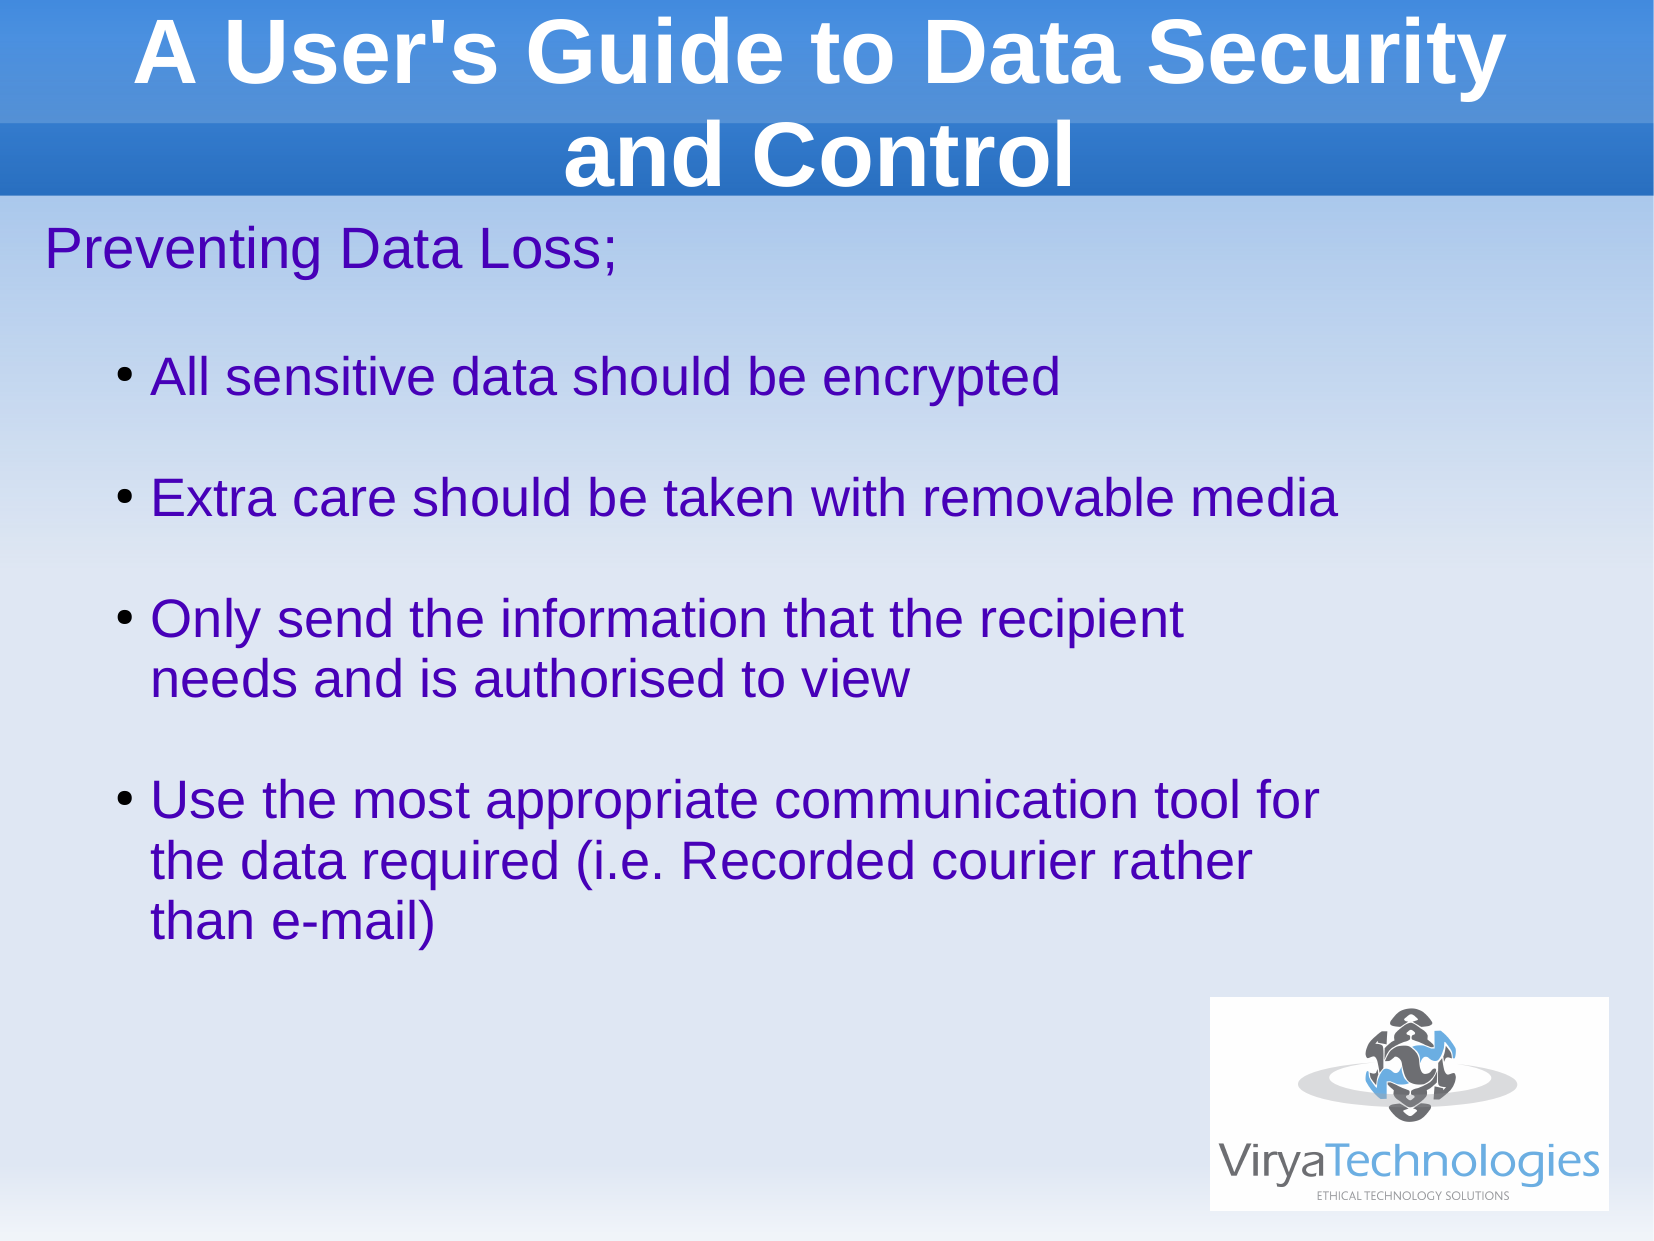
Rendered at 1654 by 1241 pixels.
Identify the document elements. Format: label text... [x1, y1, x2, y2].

title A User's Guide to Data Security and Control [76, 0, 1565, 208]
text_box Preventing Data Loss; All sensitive data should be encrypted Extra care should be taken with removable media Only send the information that the recipient needs and is authorised to view Use the most appropriate communication tool for the data required (i.e. Recorded courier rather than e-mail) [29, 208, 1359, 1219]
picture [0, 0, 1654, 1241]
